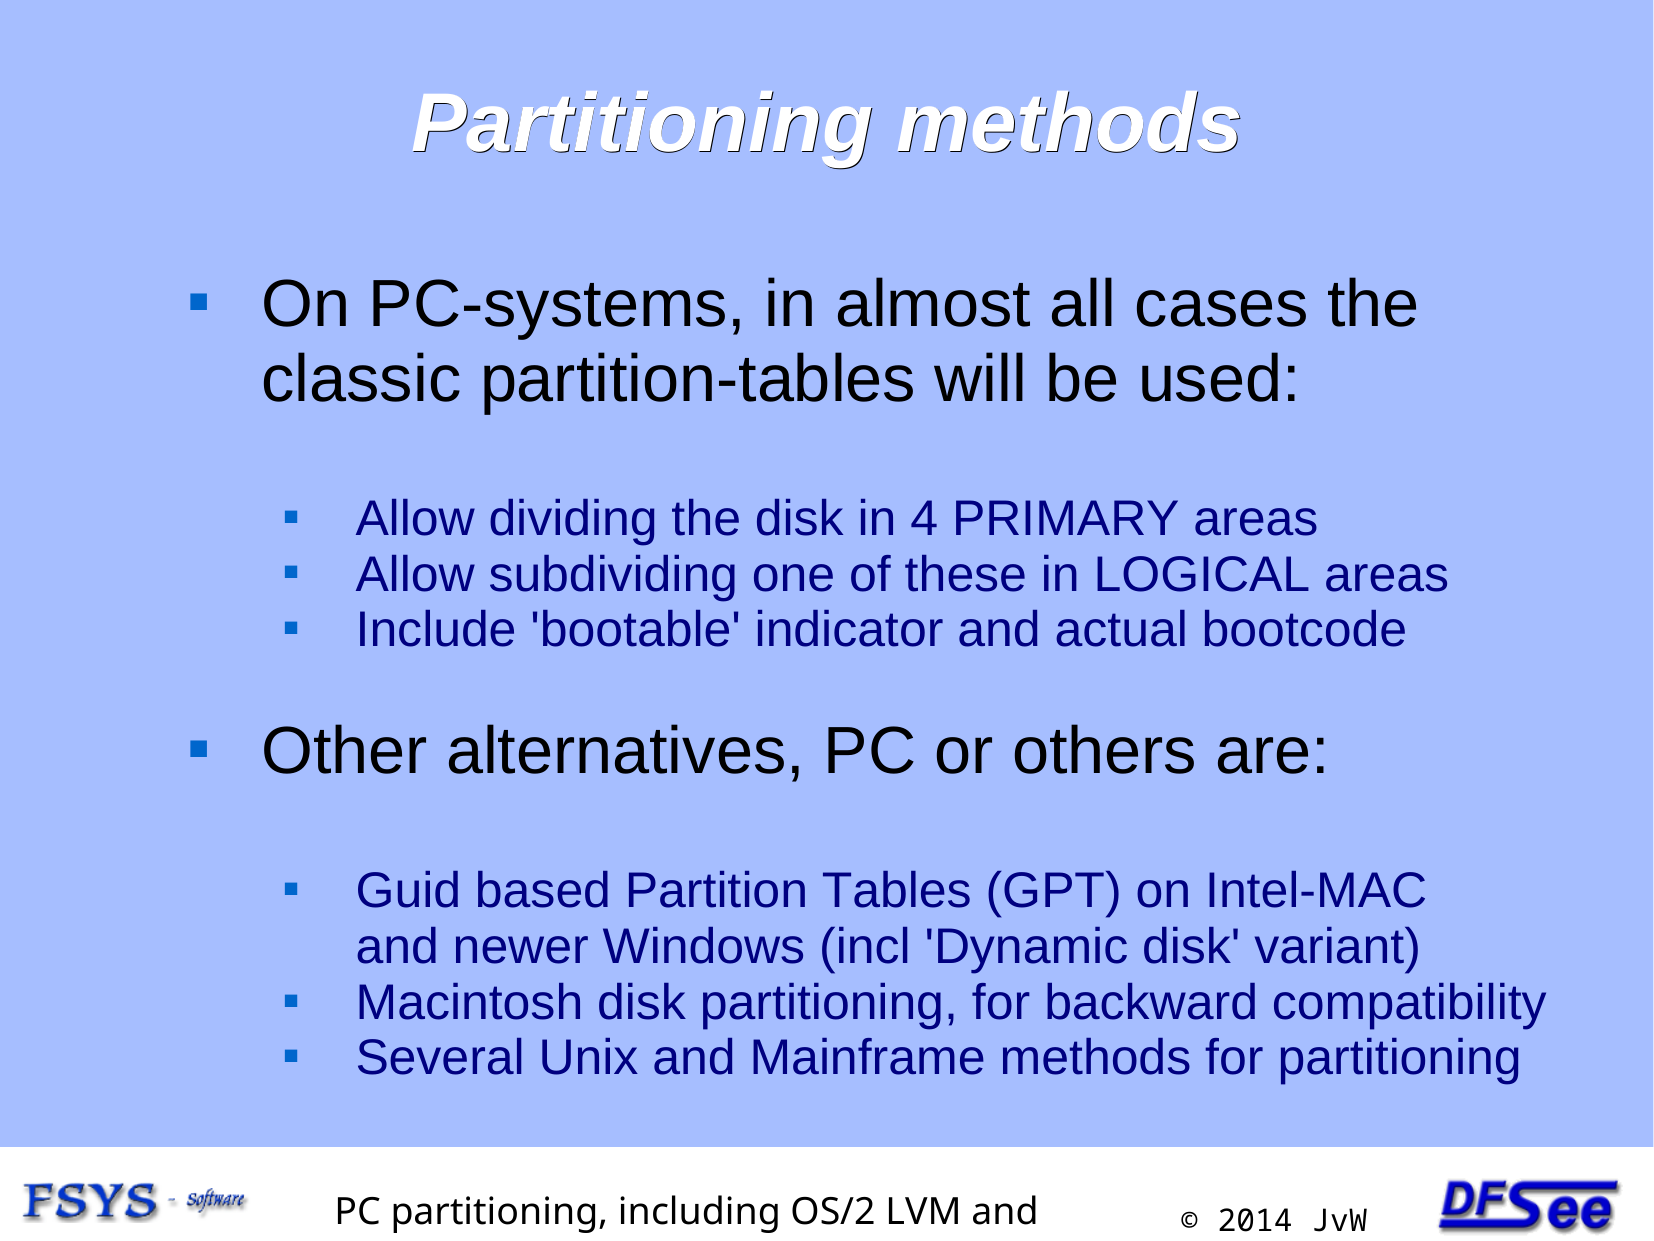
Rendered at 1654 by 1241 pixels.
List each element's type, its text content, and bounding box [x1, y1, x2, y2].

picture [1434, 1177, 1623, 1241]
title Partitioning methods [121, 19, 1534, 227]
list On PC-systems, in almost all cases the classic partition-tables will be used: Allow dividing the disk in 4 PRIMARY areas Allow subdividing one of these in LOGICAL areas Include 'bootable' indicator and actual bootcode Other alternatives, PC or others are: Guid based Partition Tables (GPT) on Intel-MAC and newer Windows (incl 'Dynamic disk' variant) Macintosh disk partitioning, for backward compatibility Several Unix and Mainframe methods for partitioning [178, 265, 1570, 1147]
picture [18, 1178, 254, 1223]
